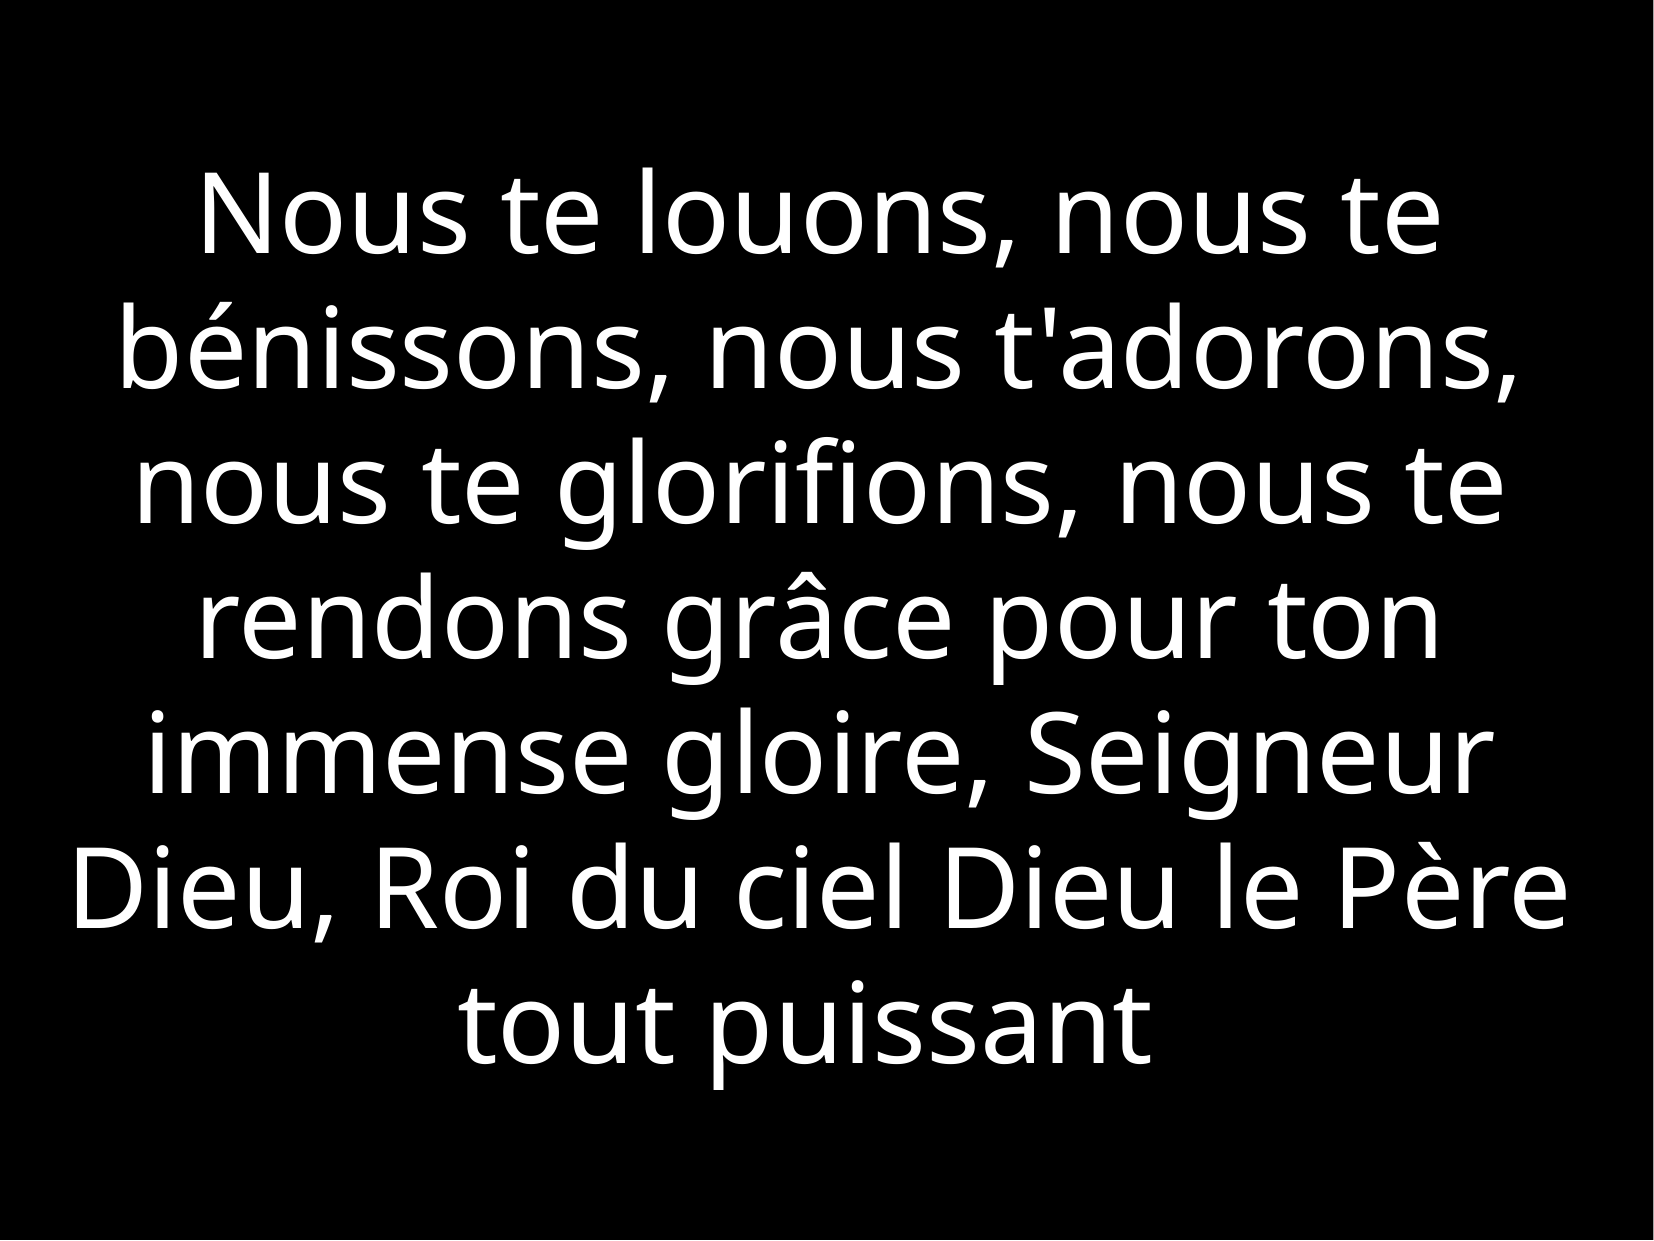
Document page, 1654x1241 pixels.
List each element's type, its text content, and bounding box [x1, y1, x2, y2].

title Nous te louons, nous te bénissons, nous t'adorons, nous te glorifions, nous te rendons grâce pour ton immense gloire, Seigneur Dieu, Roi du ciel Dieu le Père tout puissant [25, 324, 1615, 903]
